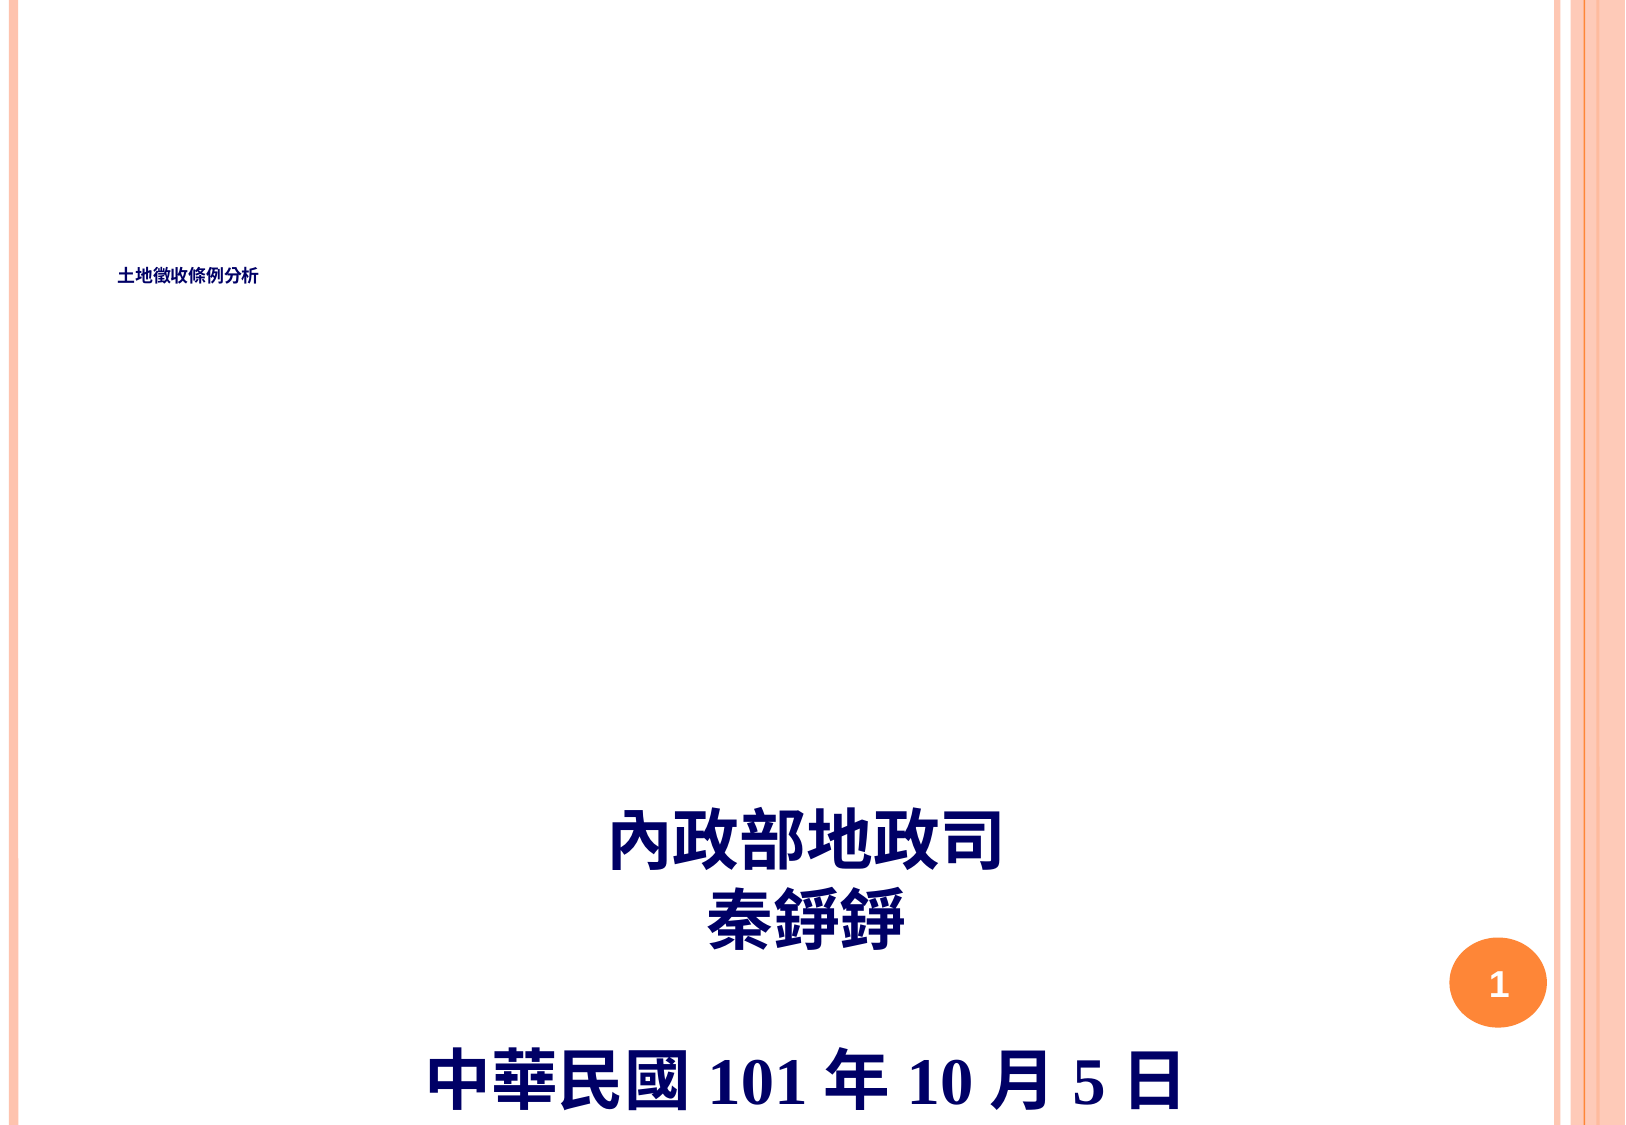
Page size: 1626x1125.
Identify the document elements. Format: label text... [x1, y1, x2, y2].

list 土地徵收條例分析 [53, 243, 1572, 705]
text_box 內政部地政司 秦錚錚 中華民國101年10月5日 [409, 630, 1204, 1125]
